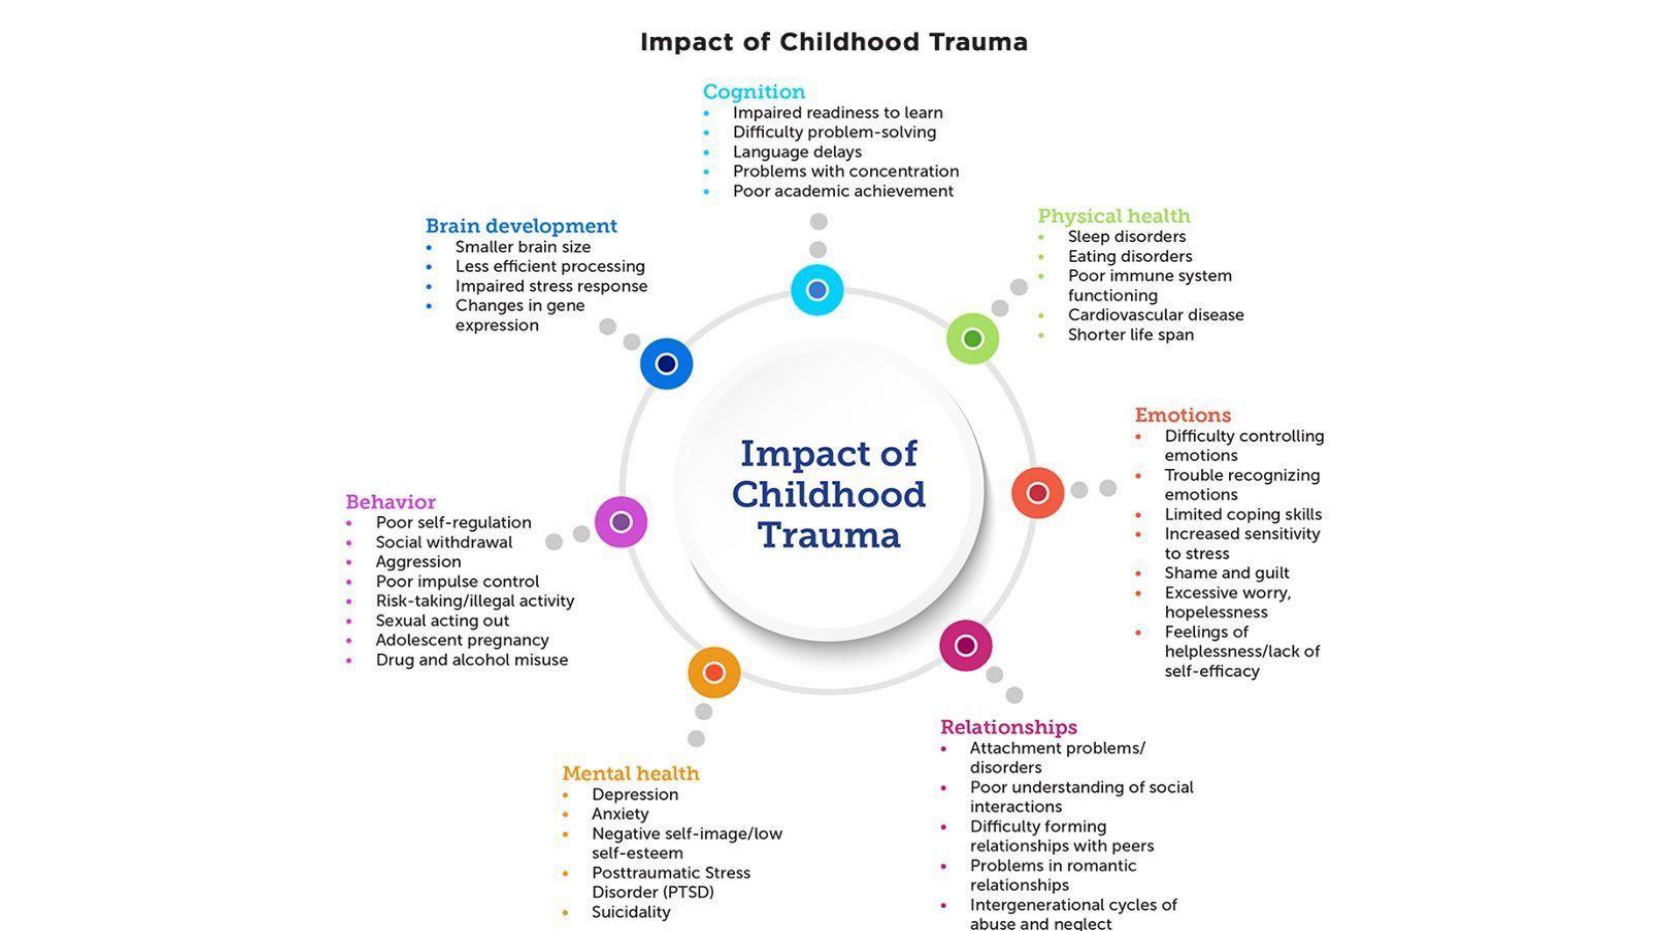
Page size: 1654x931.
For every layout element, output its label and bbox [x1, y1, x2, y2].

picture [339, 29, 1329, 931]
